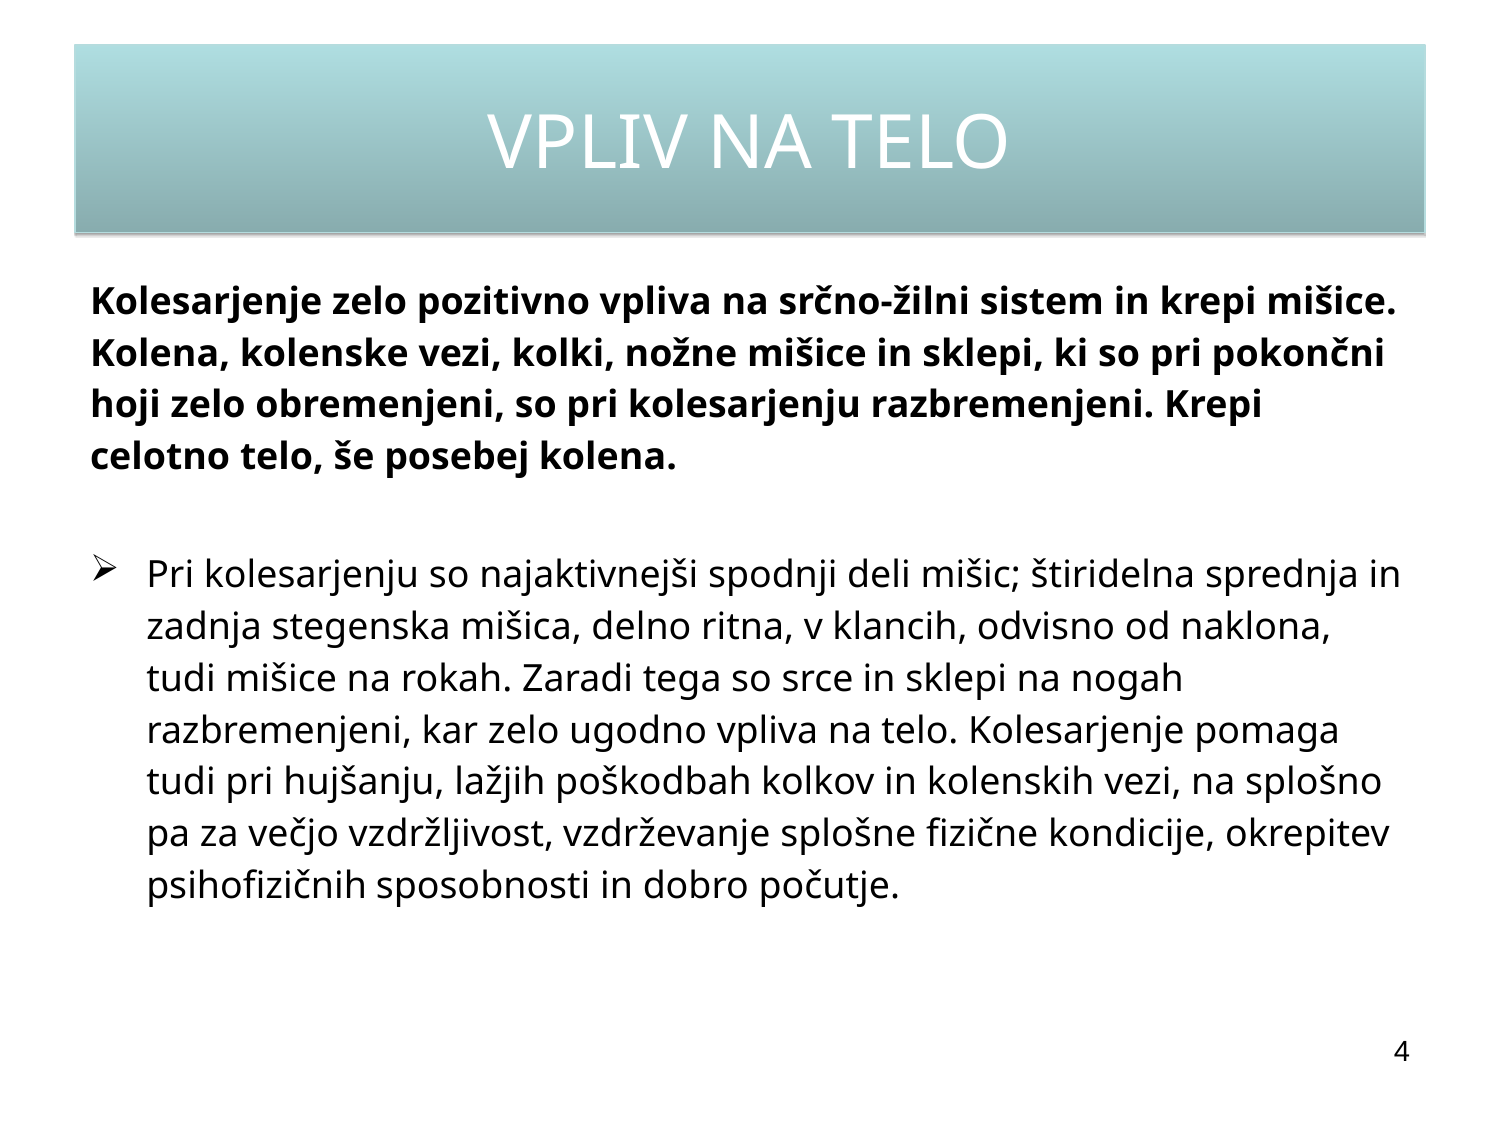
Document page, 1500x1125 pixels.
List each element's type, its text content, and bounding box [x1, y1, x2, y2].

list Kolesarjenje zelo pozitivno vpliva na srčno-žilni sistem in krepi mišice. Kolena, kolenske vezi, kolki, nožne mišice in sklepi, ki so pri pokončni hoji zelo obremenjeni, so pri kolesarjenju razbremenjeni. Krepi celotno telo, še posebej kolena. Pri kolesarjenju so najaktivnejši spodnji deli mišic; štiridelna sprednja in zadnja stegenska mišica, delno ritna, v klancih, odvisno od naklona, tudi mišice na rokah. Zaradi tega so srce in sklepi na nogah razbremenjeni, kar zelo ugodno vpliva na telo. Kolesarjenje pomaga tudi pri hujšanju, lažjih poškodbah kolkov in kolenskih vezi, na splošno pa za večjo vzdržljivost, vzdrževanje splošne fizične kondicije, okrepitev psihofizičnih sposobnosti in dobro počutje. [75, 262, 1425, 1005]
slide_number <number> [1074, 1024, 1425, 1103]
title VPLIV NA TELO [75, 45, 1425, 233]
